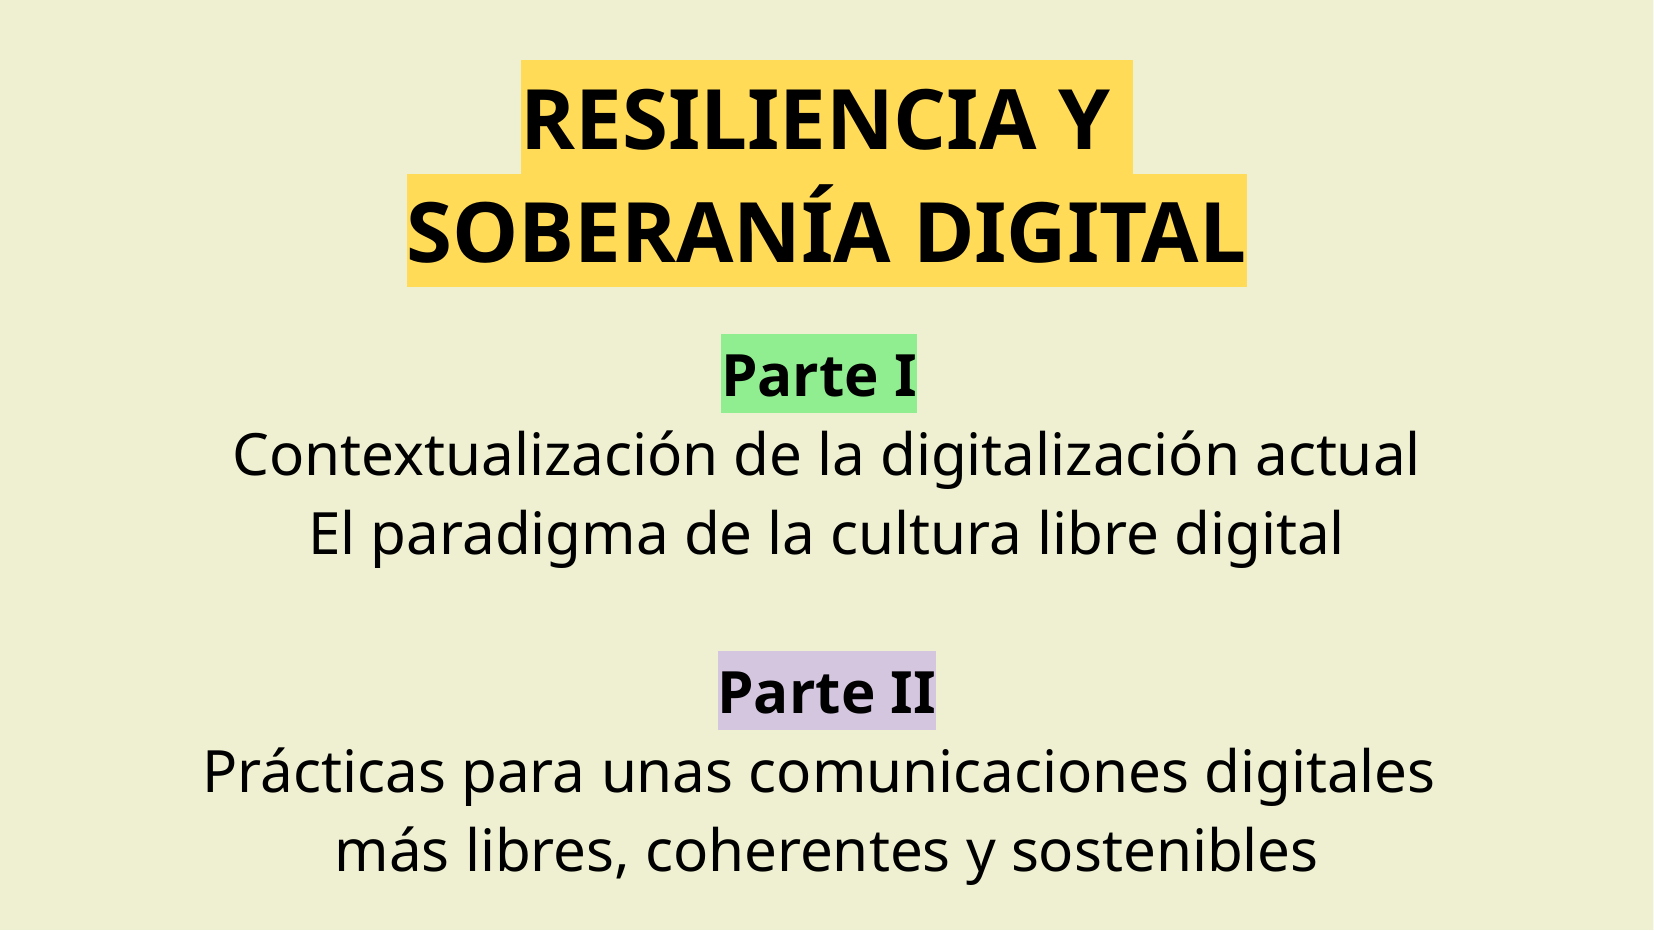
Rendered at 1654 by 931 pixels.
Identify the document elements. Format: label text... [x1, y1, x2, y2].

subtitle Parte I Contextualización de la digitalización actual El paradigma de la cultura libre digital Parte II Prácticas para unas comunicaciones digitales más libres, coherentes y sostenibles [82, 341, 1571, 882]
title RESILIENCIA Y SOBERANÍA DIGITAL [82, 70, 1571, 278]
